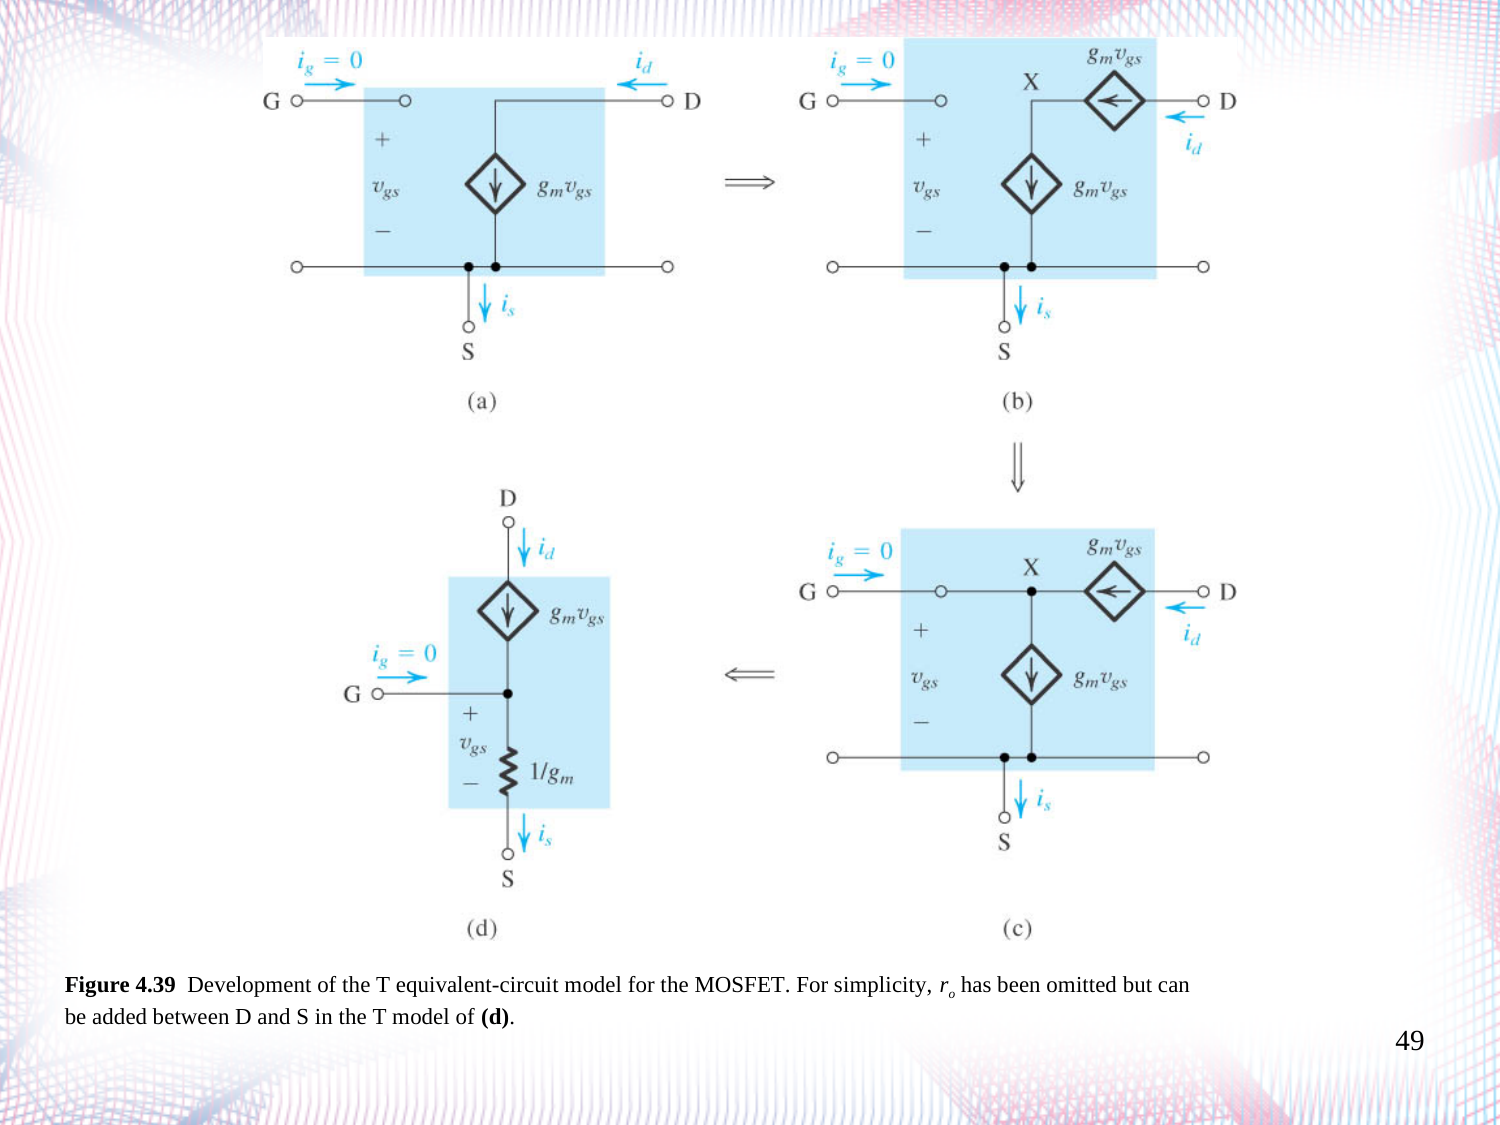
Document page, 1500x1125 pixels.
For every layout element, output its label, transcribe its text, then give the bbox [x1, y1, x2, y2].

picture [0, 0, 1500, 1125]
text_box Figure 4.39 Development of the T equivalent-circuit model for the MOSFET. For simplicity, ro has been omitted but can be added between D and S in the T model of (d). [49, 962, 1213, 1037]
